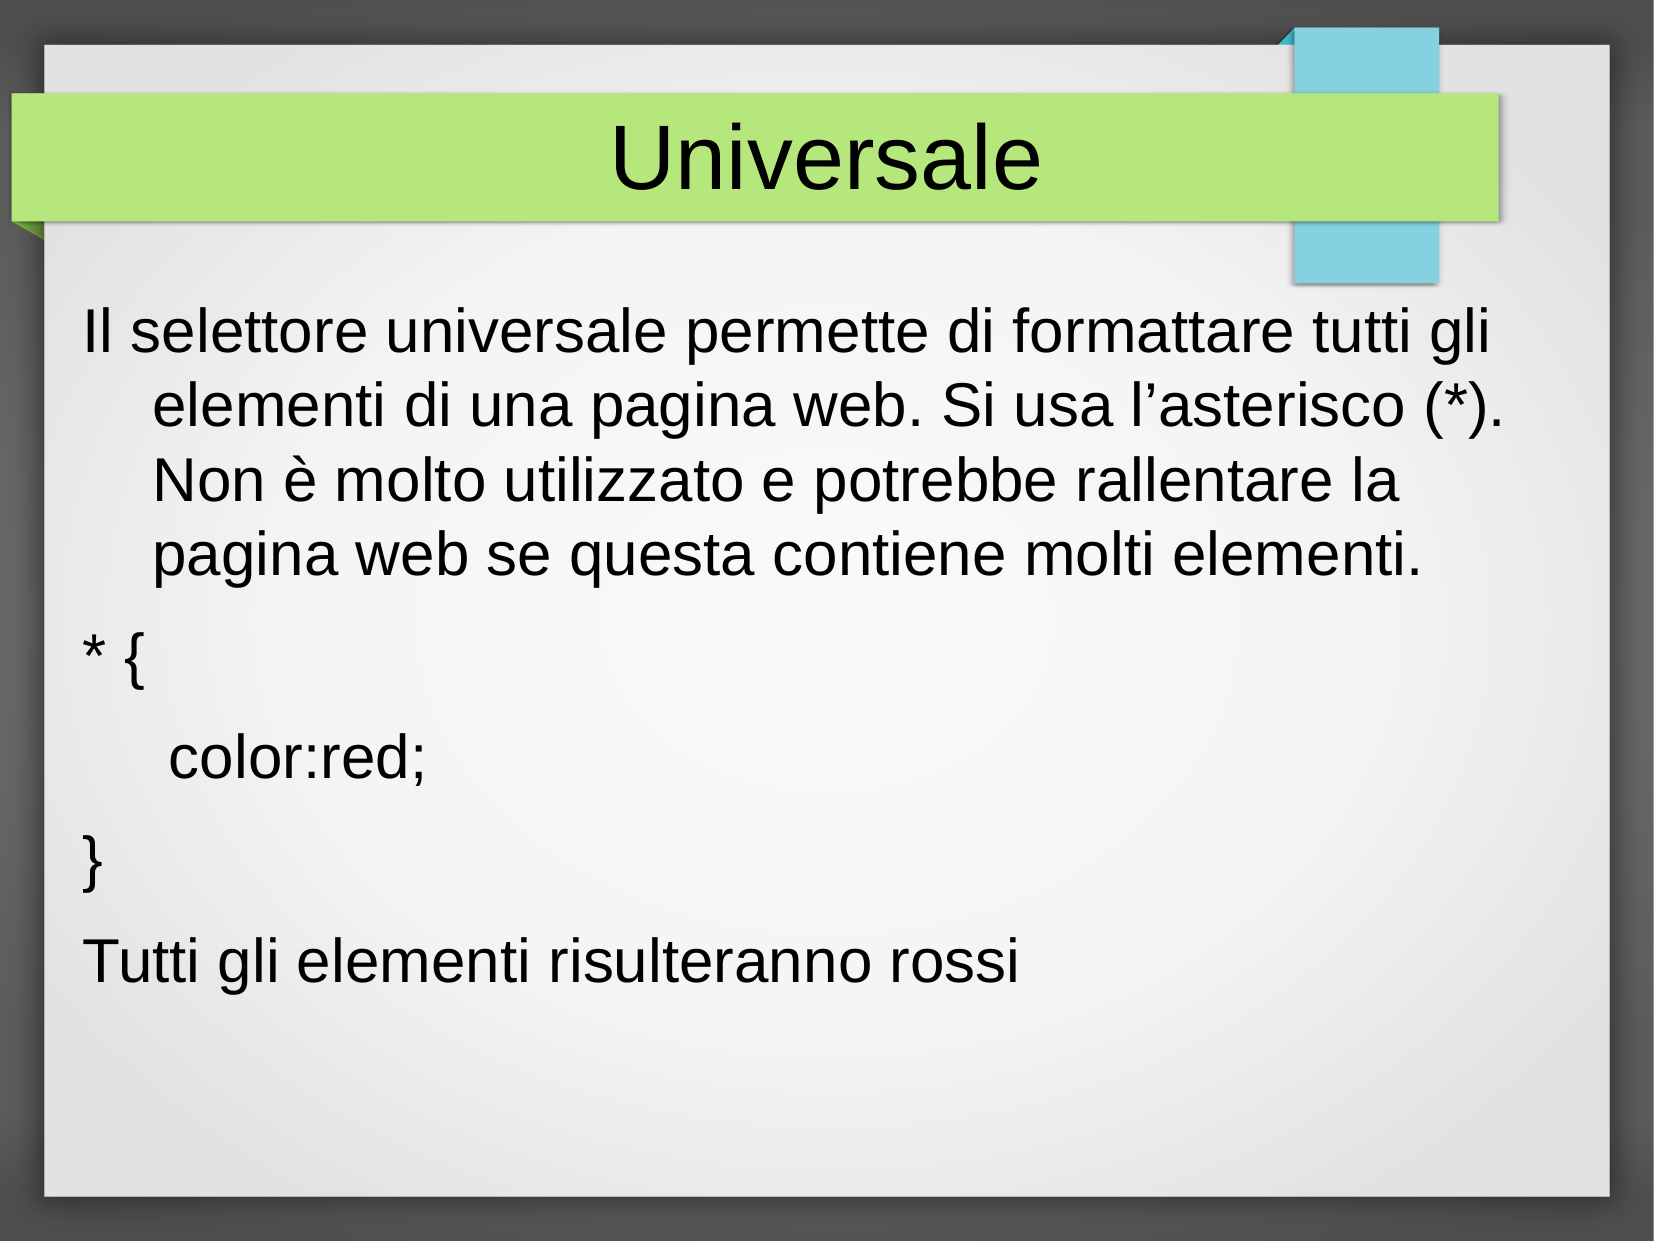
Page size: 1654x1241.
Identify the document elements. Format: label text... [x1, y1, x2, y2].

title Universale [82, 49, 1571, 257]
picture [0, 0, 1654, 1241]
list Il selettore universale permette di formattare tutti gli elementi di una pagina web. Si usa l’asterisco (*). Non è molto utilizzato e potrebbe rallentare la pagina web se questa contiene molti elementi. * { color:red; } Tutti gli elementi risulteranno rossi [82, 290, 1571, 1010]
